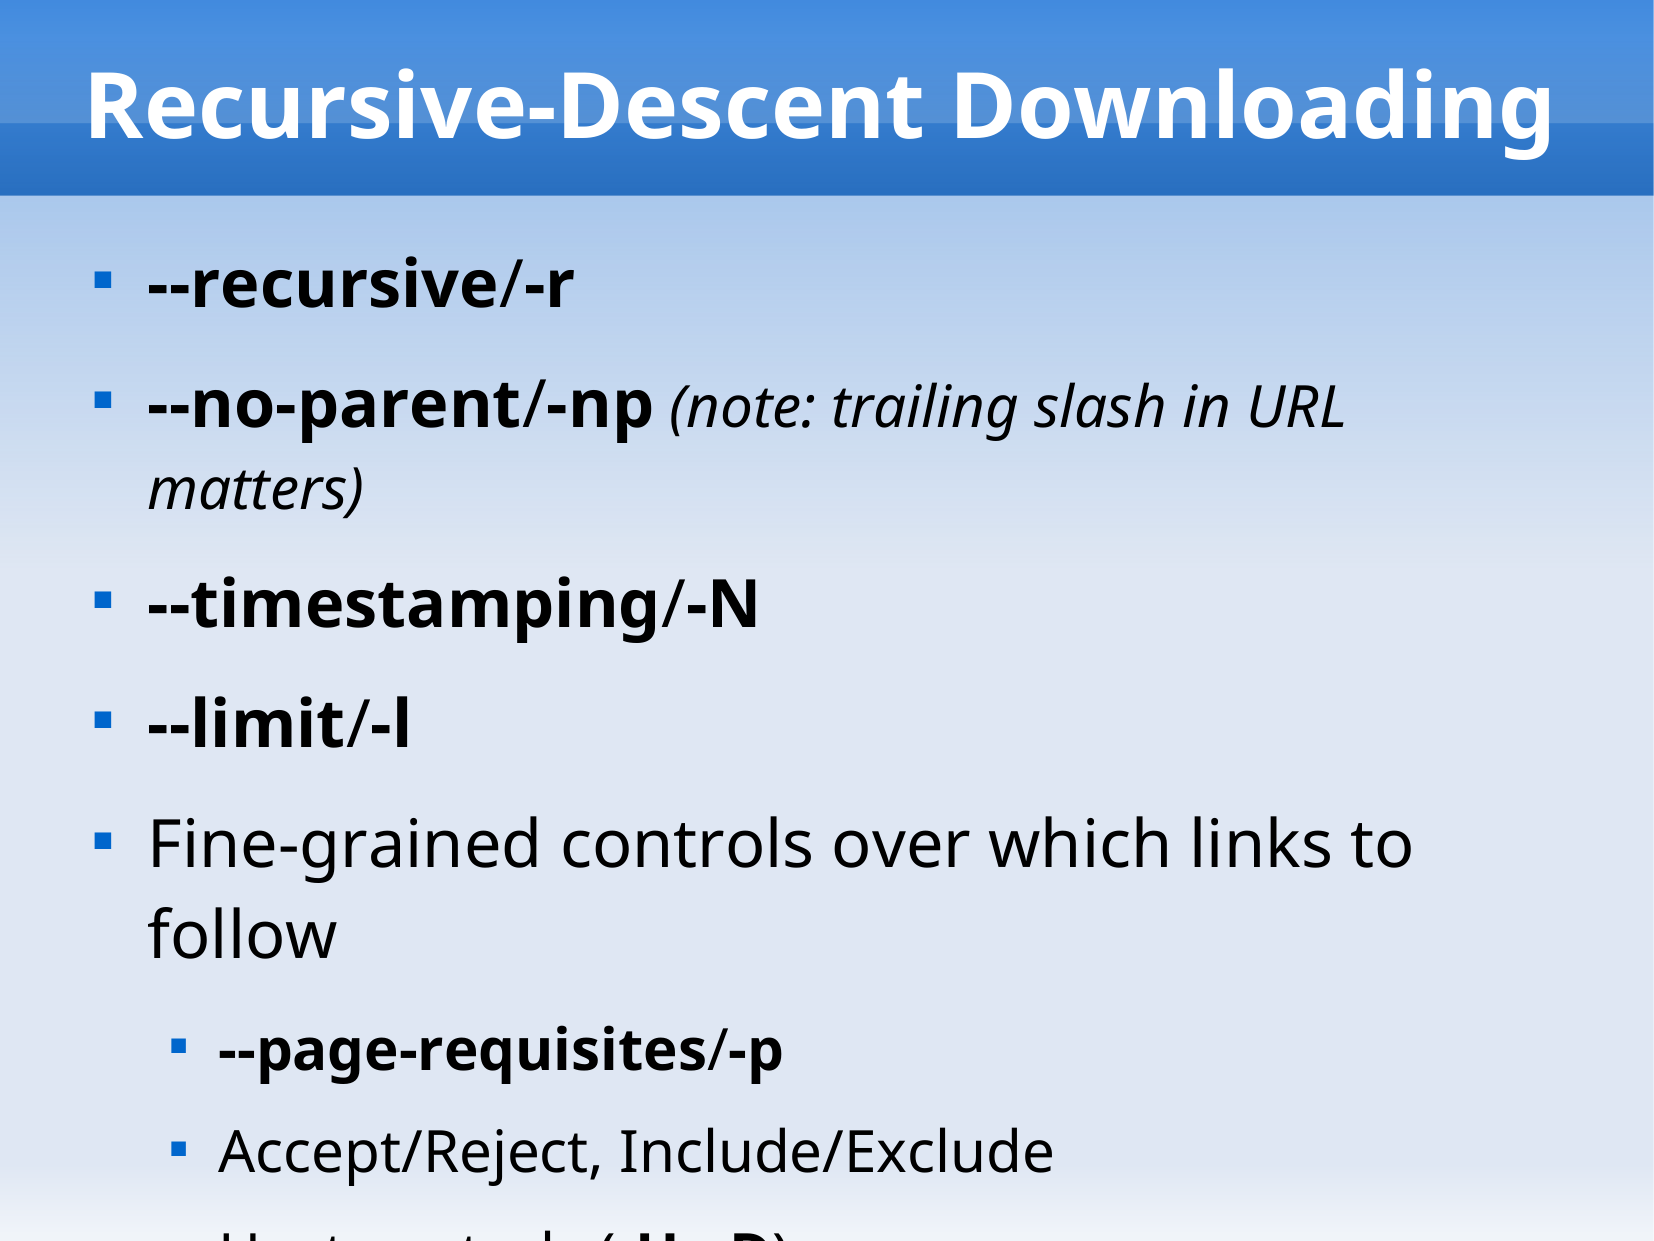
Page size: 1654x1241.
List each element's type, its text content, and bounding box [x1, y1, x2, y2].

picture [0, 0, 1654, 1241]
title Recursive-Descent Downloading [76, 7, 1565, 200]
list --recursive/-r --no-parent/-np (note: trailing slash in URL matters) --timestamping/-N --limit/-l Fine-grained controls over which links to follow --page-requisites/-p Accept/Reject, Include/Exclude Host controls (-H, -D) Link and filename conversion for local browsing (-k and -E) [76, 236, 1565, 1188]
